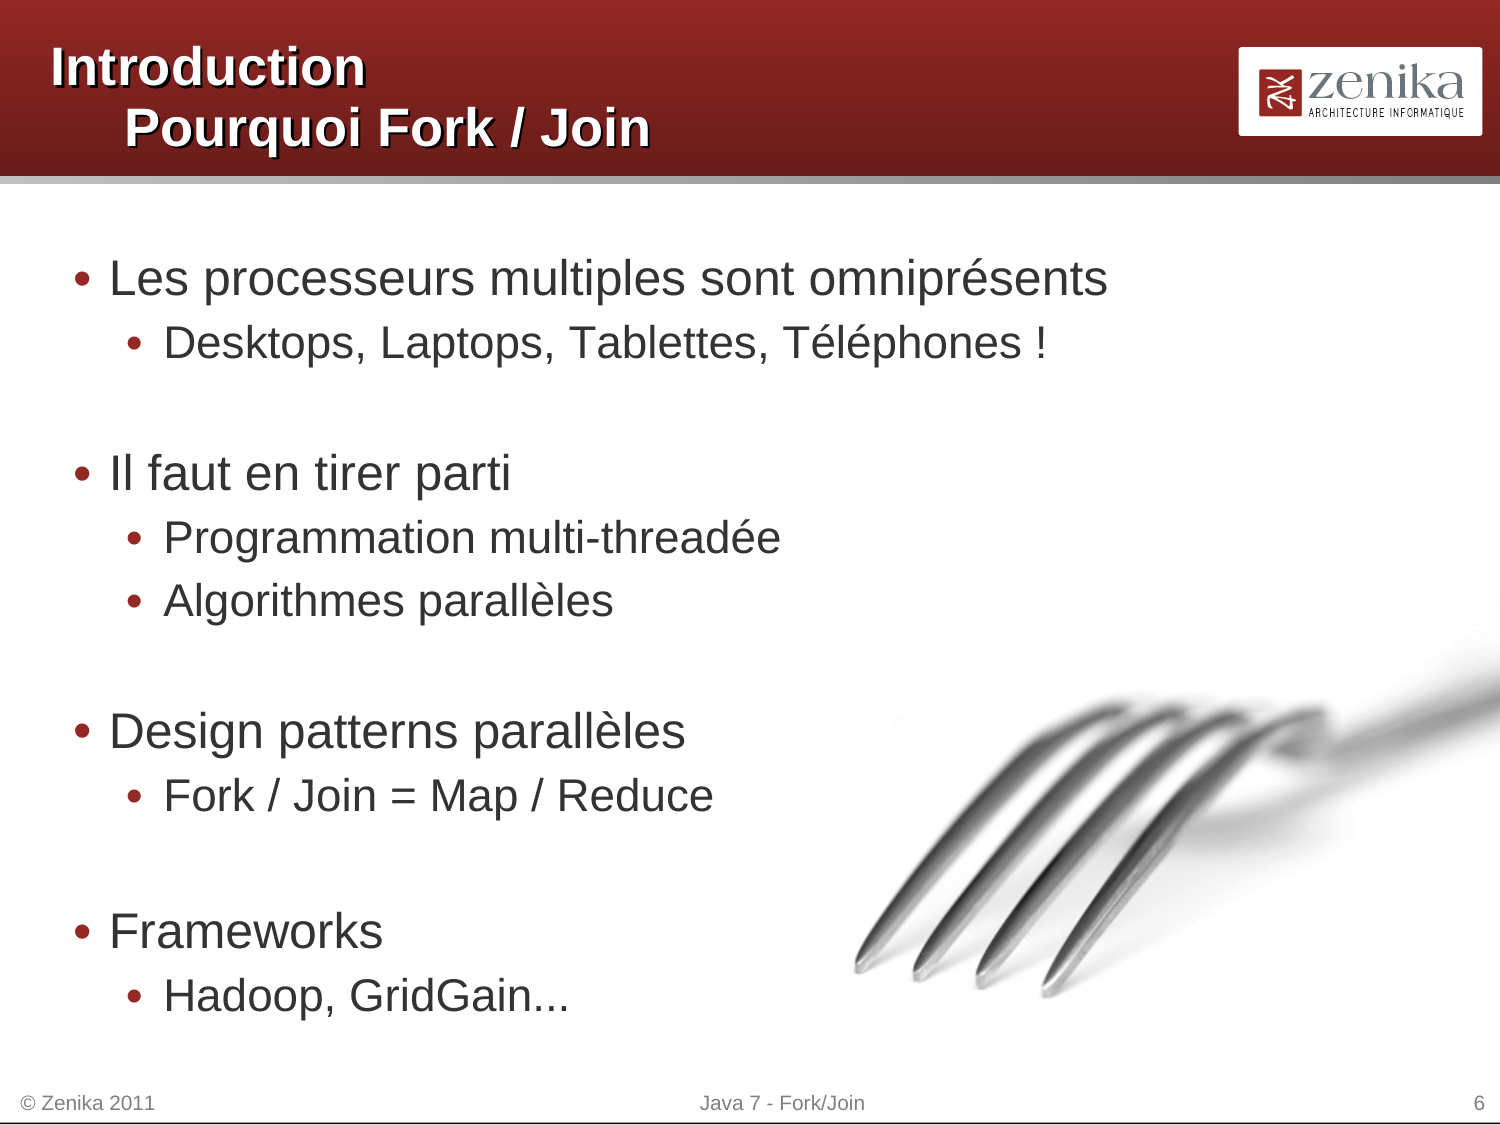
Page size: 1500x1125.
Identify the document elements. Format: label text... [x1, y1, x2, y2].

picture [757, 598, 1500, 1093]
title Introduction Pourquoi Fork / Join [50, 15, 1206, 180]
picture [1257, 58, 1464, 125]
list Les processeurs multiples sont omniprésents Desktops, Laptops, Tablettes, Téléphones ! Il faut en tirer parti Programmation multi-threadée Algorithmes parallèles Design patterns parallèles Fork / Join = Map / Reduce Frameworks Hadoop, GridGain... [50, 249, 1435, 1079]
